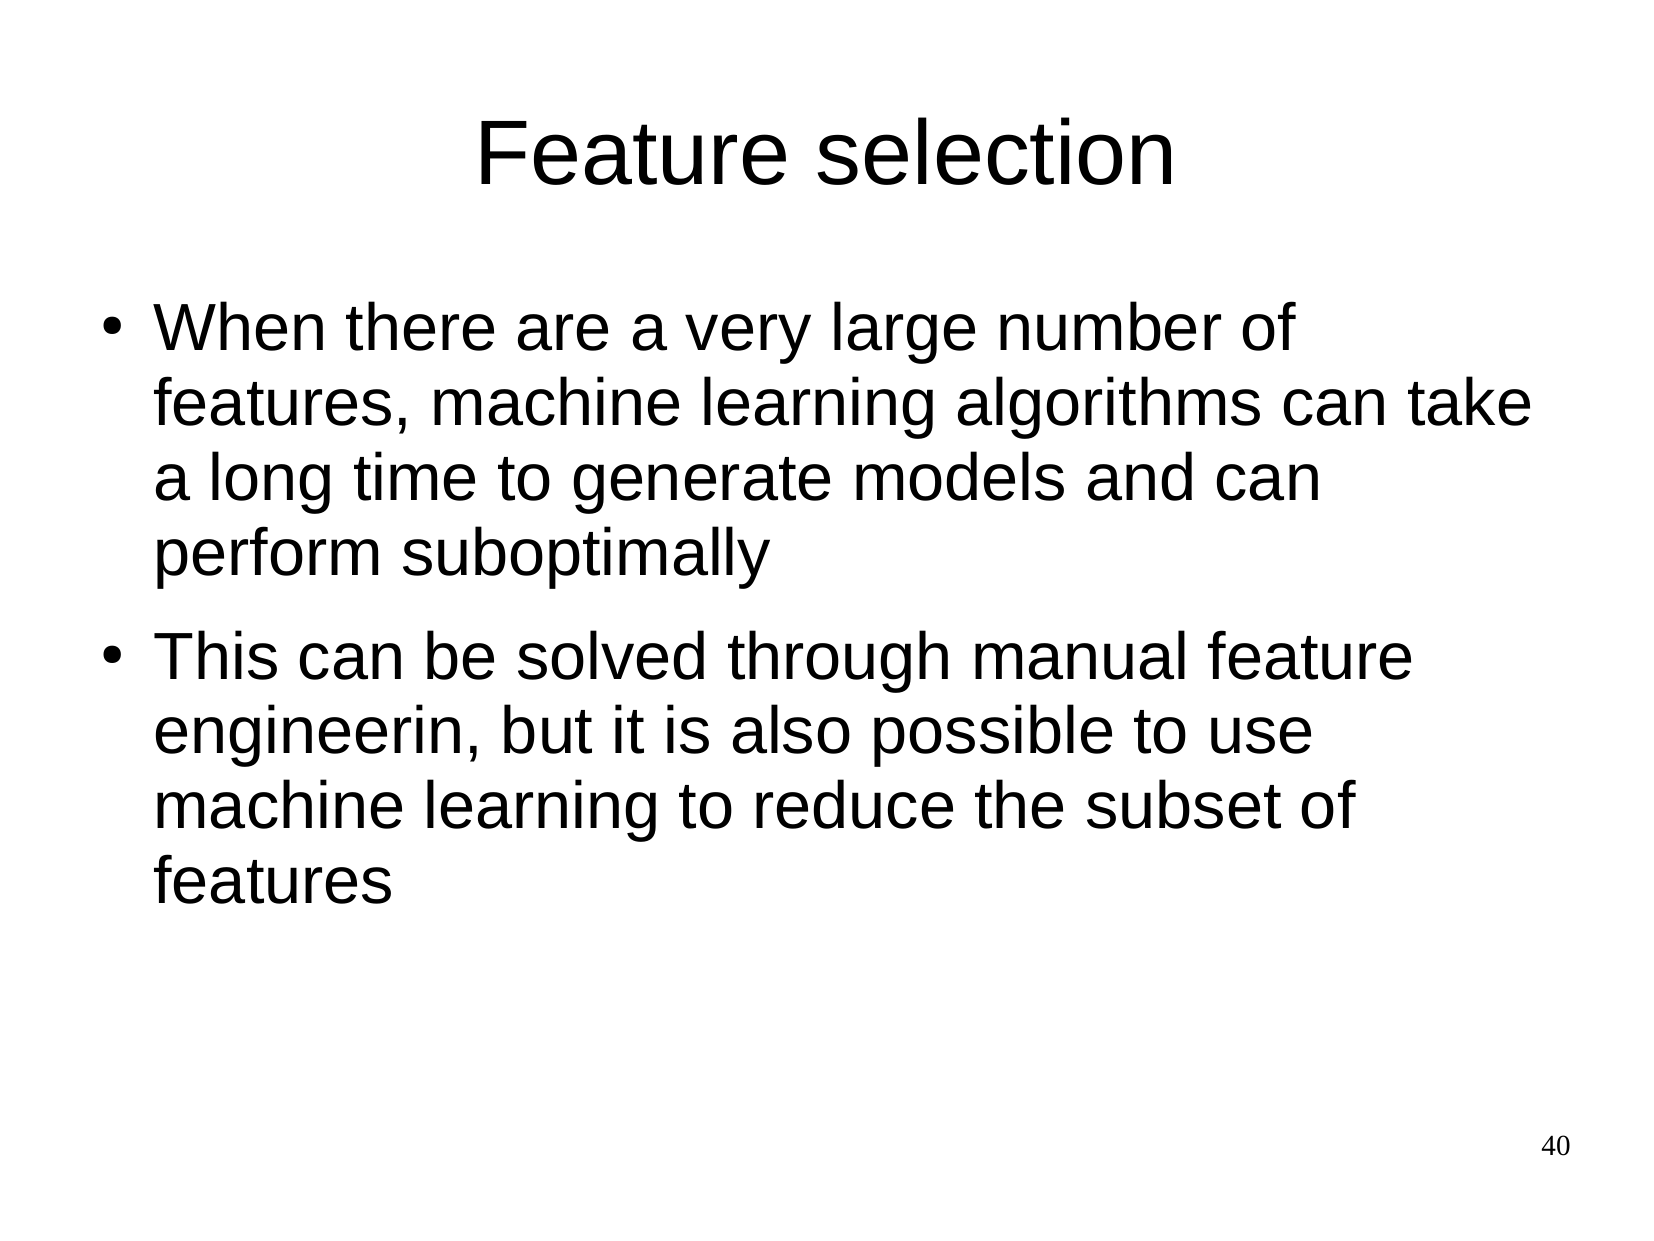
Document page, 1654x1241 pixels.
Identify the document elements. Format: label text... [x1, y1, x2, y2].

title Feature selection [82, 49, 1571, 257]
list When there are a very large number of features, machine learning algorithms can take a long time to generate models and can perform suboptimally This can be solved through manual feature engineerin, but it is also possible to use machine learning to reduce the subset of features [82, 290, 1571, 1109]
